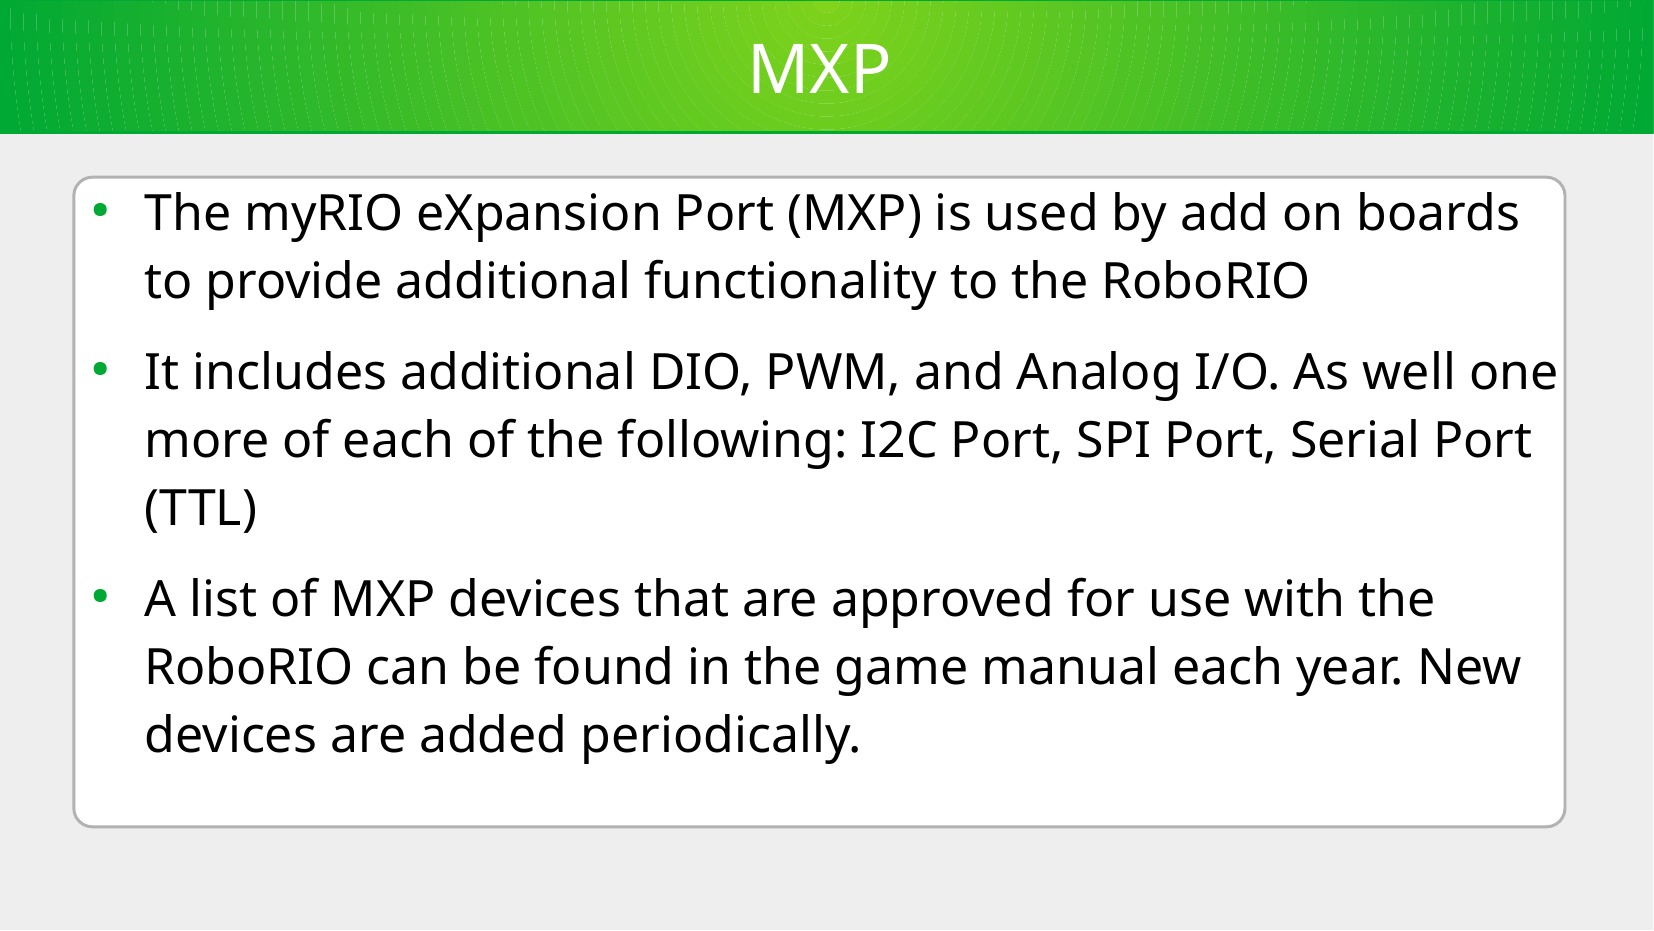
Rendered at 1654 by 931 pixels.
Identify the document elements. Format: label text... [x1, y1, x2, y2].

list The myRIO eXpansion Port (MXP) is used by add on boards to provide additional functionality to the RoboRIO It includes additional DIO, PWM, and Analog I/O. As well one more of each of the following: I2C Port, SPI Port, Serial Port (TTL) A list of MXP devices that are approved for use with the RoboRIO can be found in the game manual each year. New devices are added periodically. [73, 177, 1565, 827]
title MXP [73, 14, 1565, 119]
